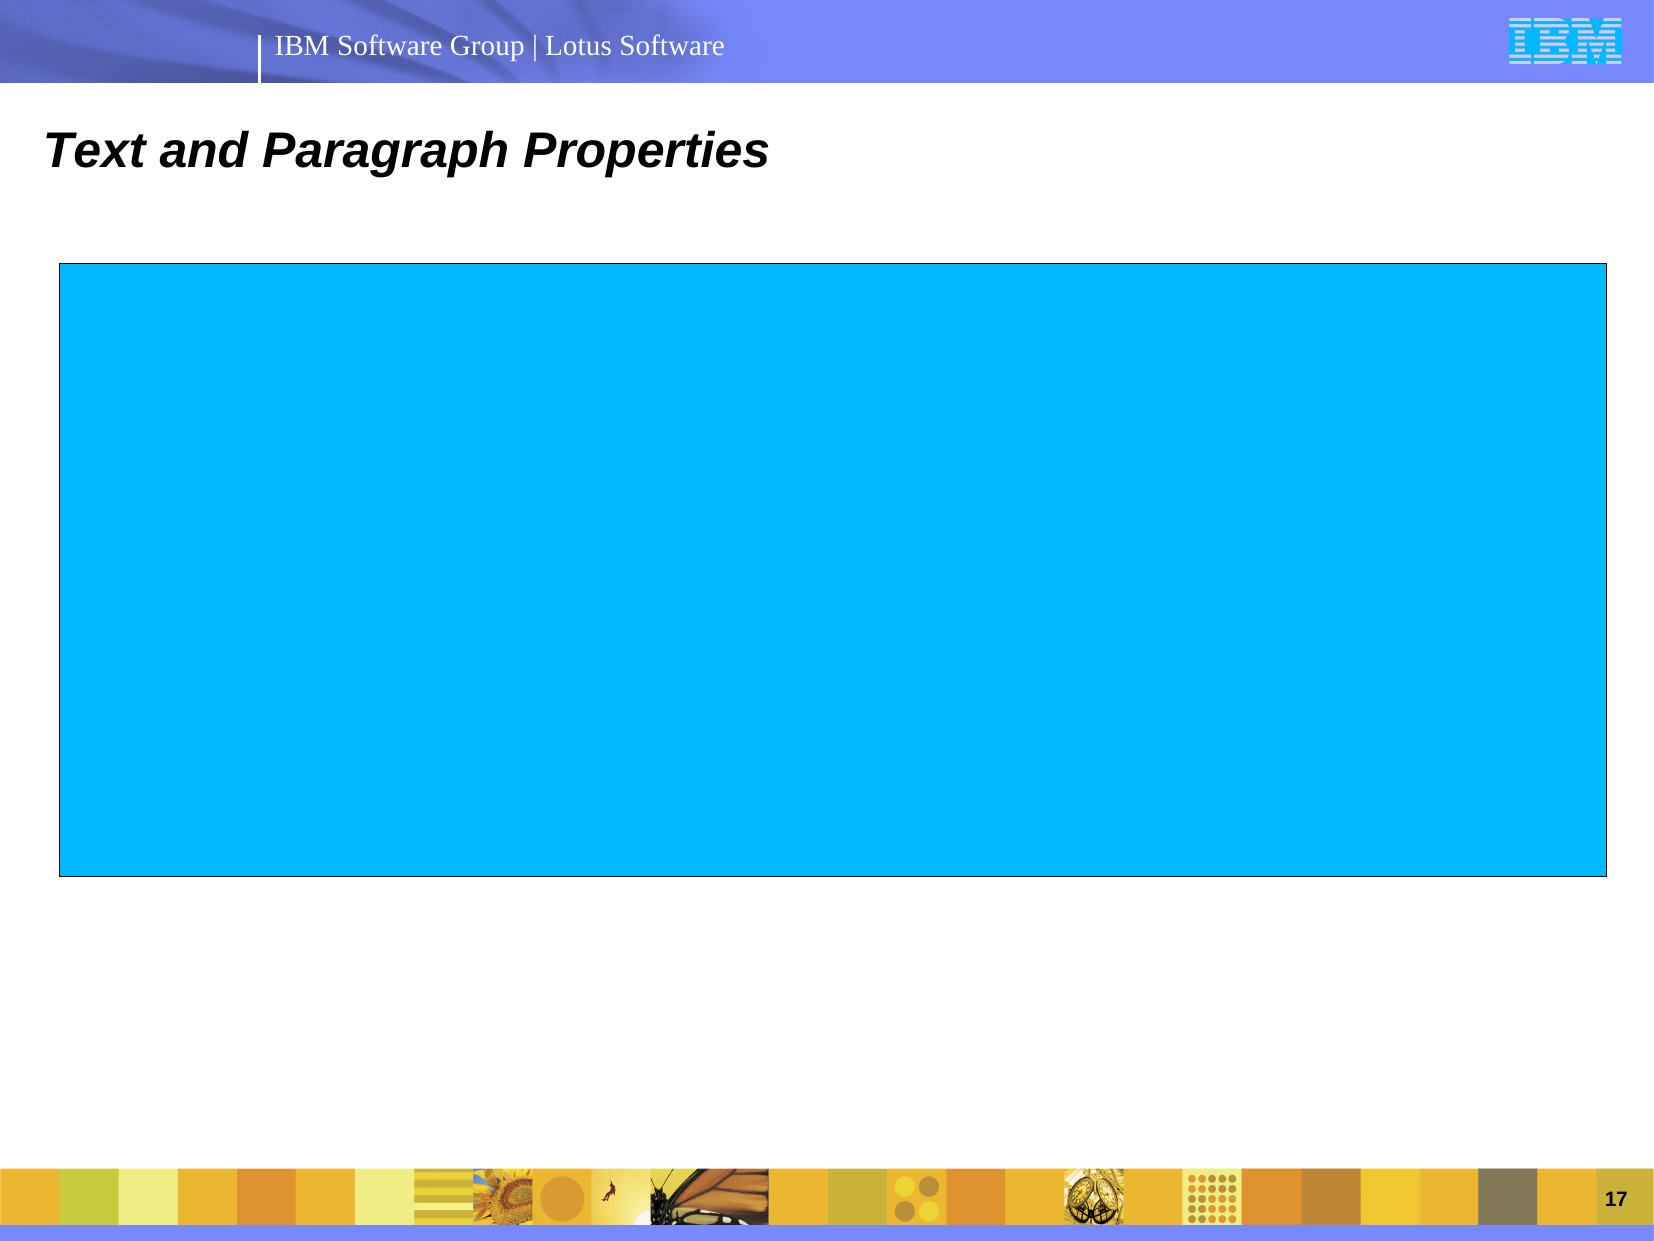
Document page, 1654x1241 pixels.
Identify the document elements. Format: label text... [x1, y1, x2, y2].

chart [59, 263, 1607, 877]
title Text and Paragraph Properties [27, 117, 1520, 223]
picture [0, 1168, 1654, 1225]
picture [0, 0, 1654, 83]
